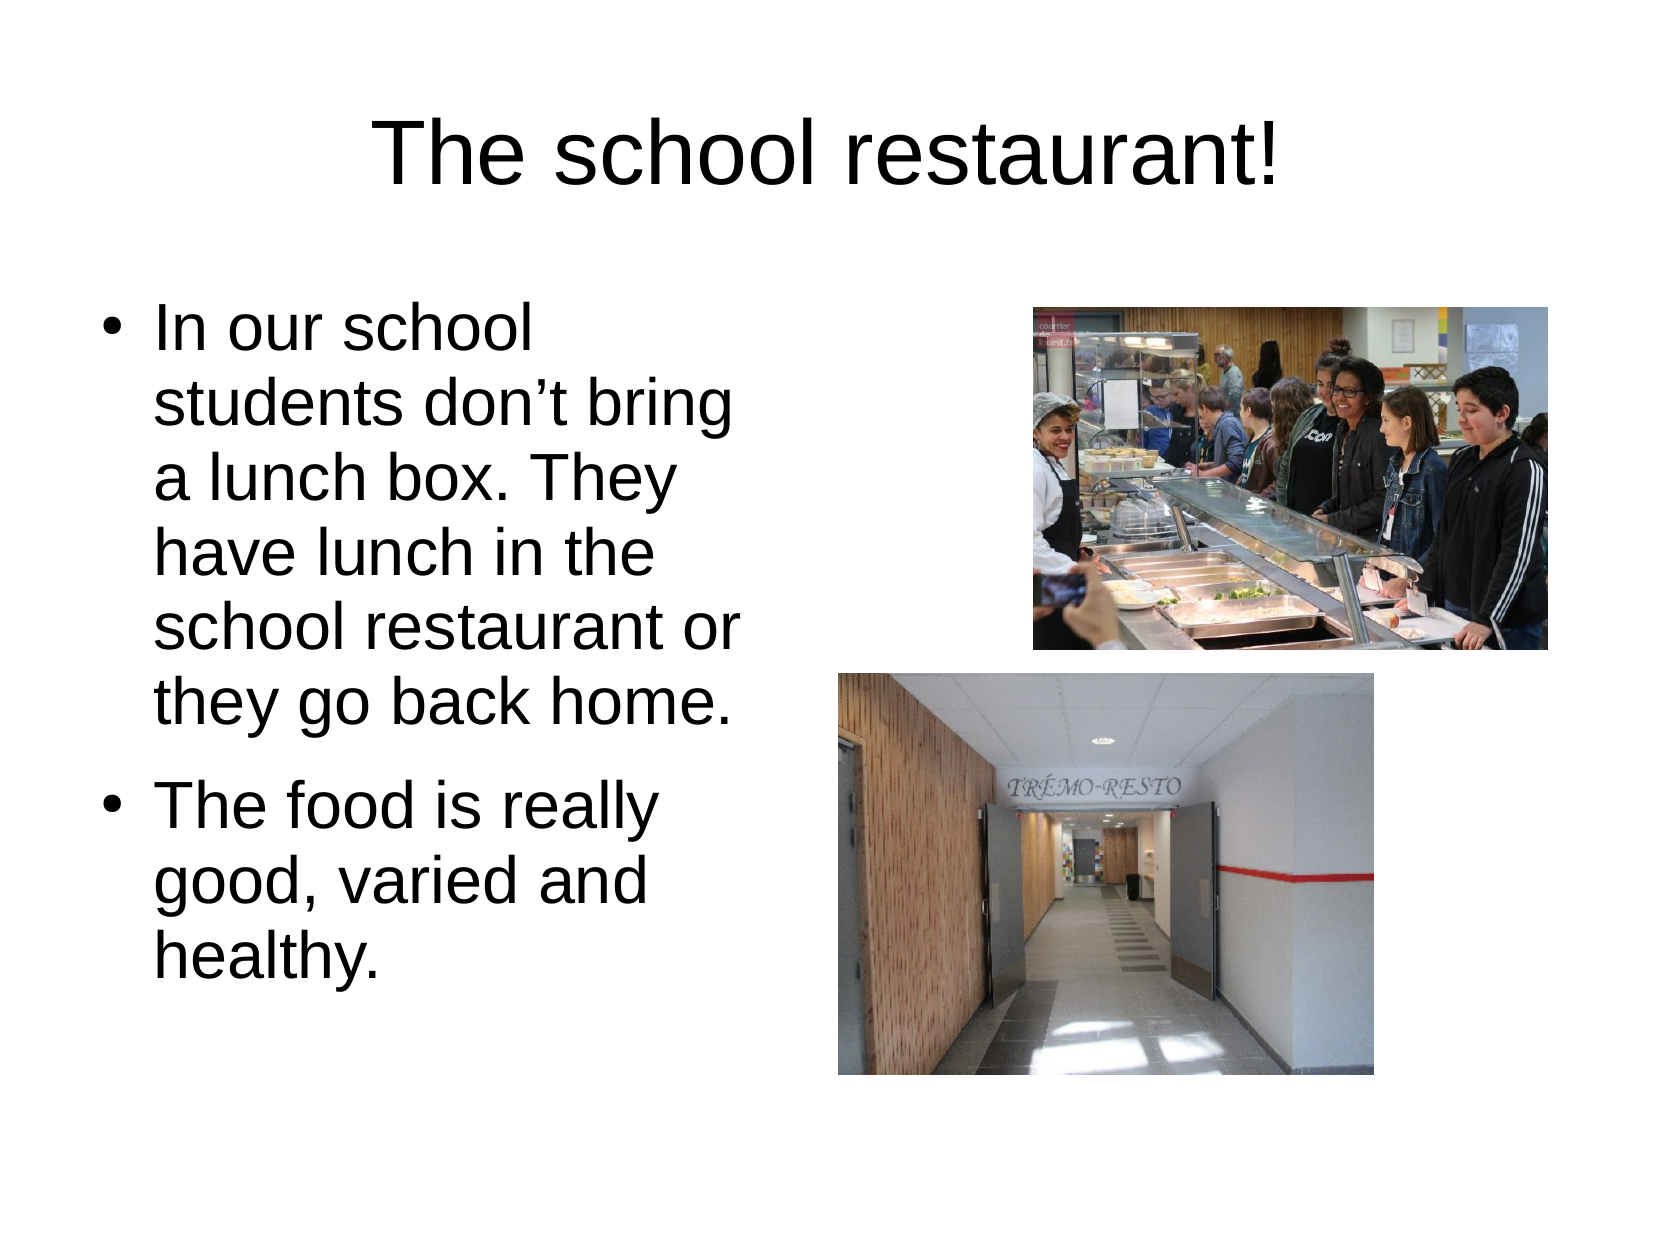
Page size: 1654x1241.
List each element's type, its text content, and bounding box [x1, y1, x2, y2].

picture [1033, 307, 1548, 650]
title The school restaurant! [82, 49, 1571, 257]
picture [838, 673, 1374, 1075]
list In our school students don’t bring a lunch box. They have lunch in the school restaurant or they go back home. The food is really good, varied and healthy. [82, 290, 768, 1010]
